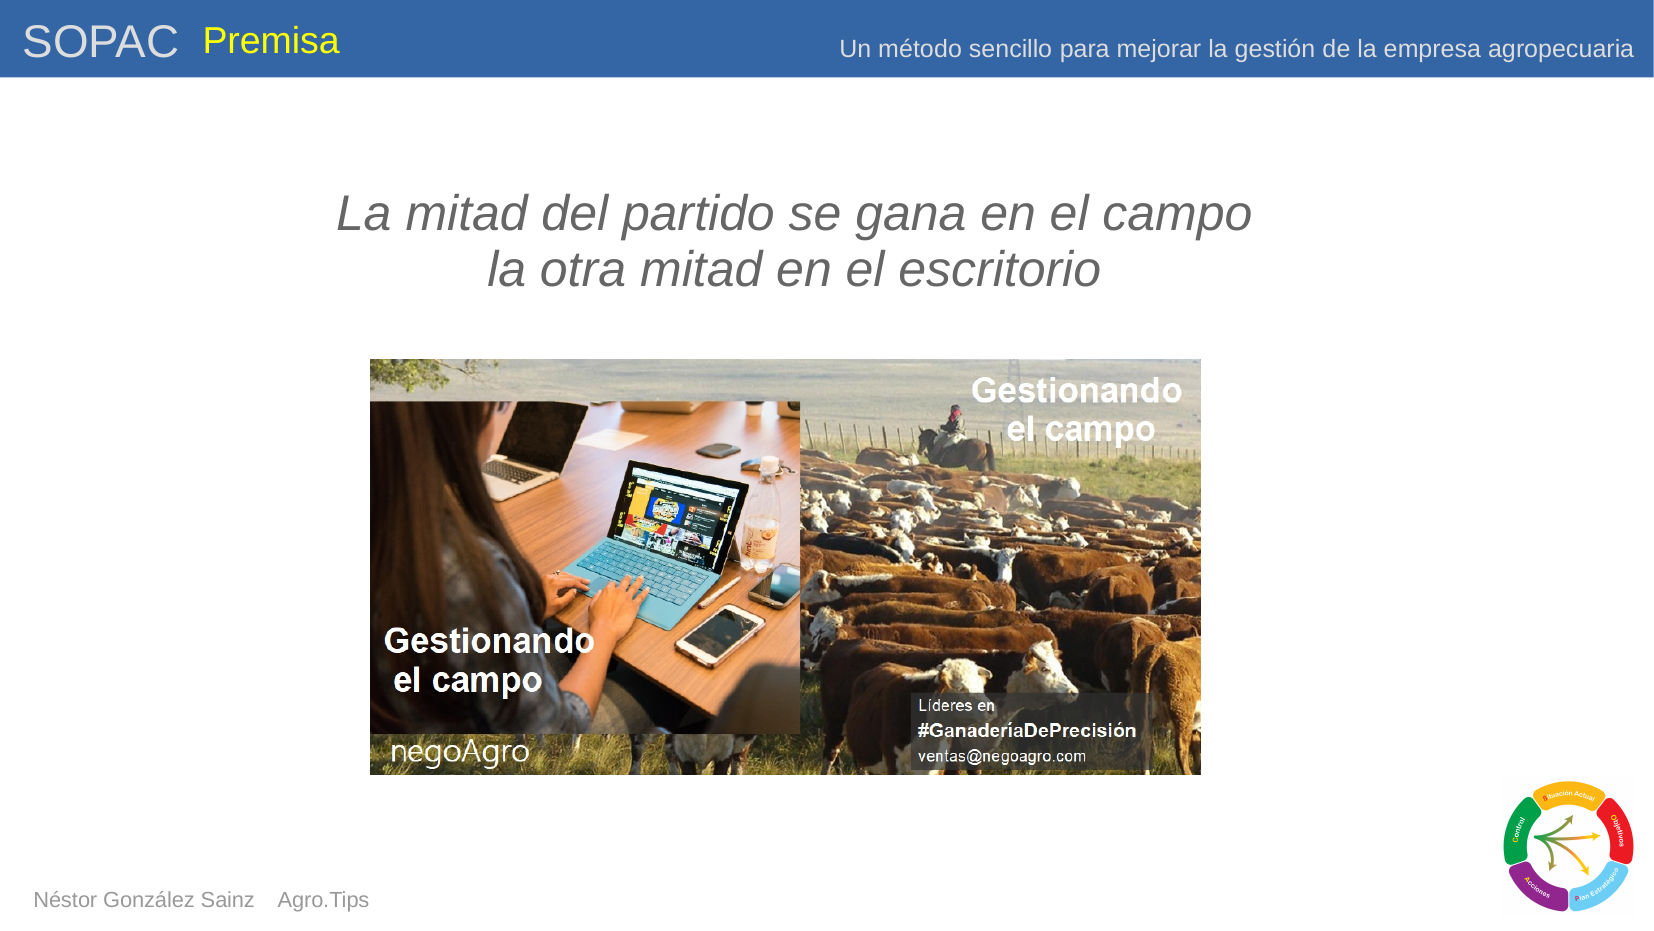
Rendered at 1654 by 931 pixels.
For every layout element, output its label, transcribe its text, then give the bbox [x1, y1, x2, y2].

text_box Premisa [187, 11, 488, 76]
picture [1500, 776, 1637, 917]
picture [370, 359, 1201, 775]
text_box La mitad del partido se gana en el campo la otra mitad en el escritorio [300, 177, 1289, 308]
